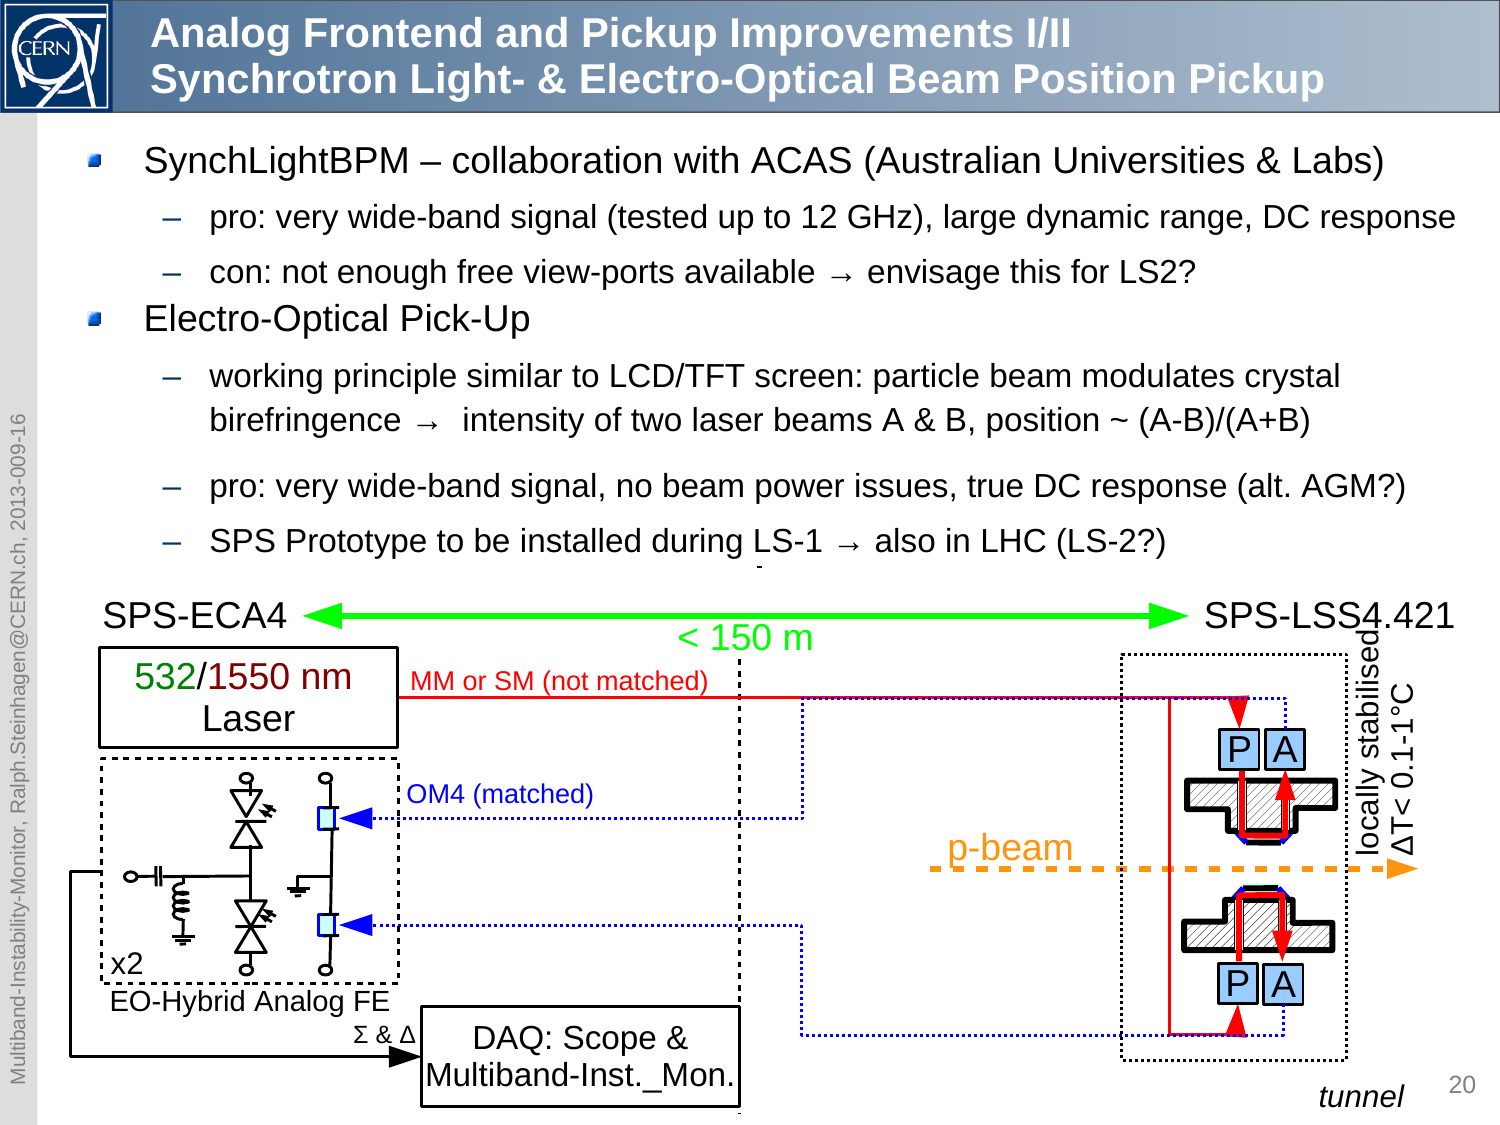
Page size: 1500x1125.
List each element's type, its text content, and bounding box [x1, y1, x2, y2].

text_box x2 [95, 939, 159, 989]
text_box OM4 (matched) [391, 771, 609, 817]
text_box [1187, 780, 1239, 831]
text_box [318, 807, 335, 830]
text_box P [1218, 963, 1258, 1004]
text_box SPS-LSS4.421 [1189, 587, 1471, 645]
text_box tunnel [1303, 1072, 1420, 1122]
text_box MM or SM (not matched) [395, 658, 723, 704]
picture [0, 0, 113, 113]
text_box [318, 914, 335, 936]
text_box DAQ: Scope & Multiband-Inst._Mon. [421, 1006, 740, 1107]
list SynchLightBPM – collaboration with ACAS (Australian Universities & Labs) pro: very wide-band signal (tested up to 12 GHz), large dynamic range, DC response con: not enough free view-ports available → envisage this for LS2? Electro-Optical Pick-Up working principle similar to LCD/TFT screen: particle beam modulates crystal birefringence → intensity of two laser beams A & B, position ~ (A-B)/(A+B) pro: very wide-band signal, no beam power issues, true DC response (alt. AGM?) SPS Prototype to be installed during LS-1 → also in LHC (LS-2?) [87, 617, 1471, 1030]
text_box EO-Hybrid Analog FE [93, 977, 408, 1026]
text_box locally stabilised ΔT< 0.1-1°C [1342, 614, 1427, 871]
text_box Σ & Δ [338, 1013, 431, 1057]
text_box [1289, 780, 1336, 831]
text_box [1286, 899, 1333, 951]
text_box A [1265, 729, 1305, 770]
text_box [1184, 898, 1236, 951]
text_box P [1219, 729, 1259, 770]
text_box [1245, 780, 1282, 831]
text_box SPS-ECA4 [87, 587, 303, 645]
text_box A [1263, 964, 1303, 1005]
list SynchLightBPM – collaboration with ACAS (Australian Universities & Labs) pro: very wide-band signal (tested up to 12 GHz), large dynamic range, DC response con: not enough free view-ports available → envisage this for LS2? Electro-Optical Pick-Up working principle similar to LCD/TFT screen: particle beam modulates crystal birefringence → intensity of two laser beams A & B, position ~ (A-B)/(A+B) pro: very wide-band signal, no beam power issues, true DC response (alt. AGM?) SPS Prototype to be installed during LS-1 → also in LHC (LS-2?) [87, 137, 1471, 615]
title Analog Frontend and Pickup Improvements I/II Synchrotron Light- & Electro-Optical Beam Position Pickup [150, 0, 1379, 113]
text_box 532/1550 nm Laser [99, 647, 398, 748]
text_box [1243, 899, 1279, 951]
